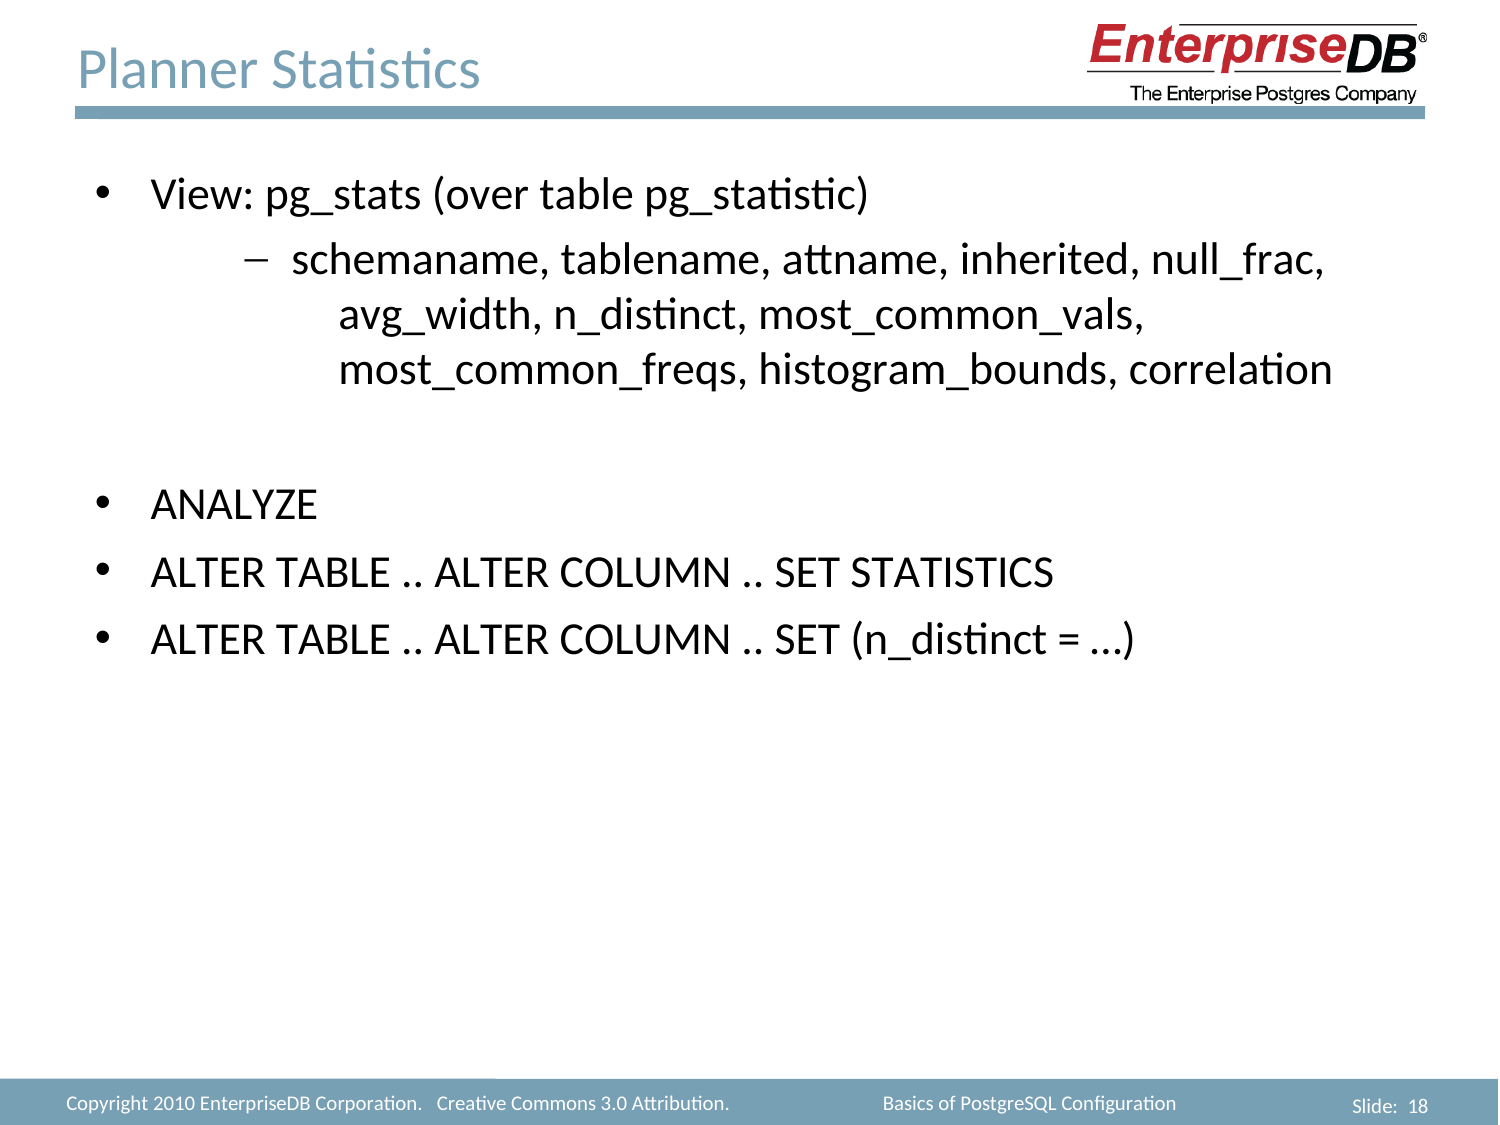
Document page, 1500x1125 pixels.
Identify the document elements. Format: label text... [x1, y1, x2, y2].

title Planner Statistics [62, 4, 1088, 126]
picture [1088, 24, 1427, 104]
list View: pg_stats (over table pg_statistic) schemaname, tablename, attname, inherited, null_frac, avg_width, n_distinct, most_common_vals, most_common_freqs, histogram_bounds, correlation ANALYZE ALTER TABLE .. ALTER COLUMN .. SET STATISTICS ALTER TABLE .. ALTER COLUMN .. SET (n_distinct = …) [79, 155, 1384, 1051]
